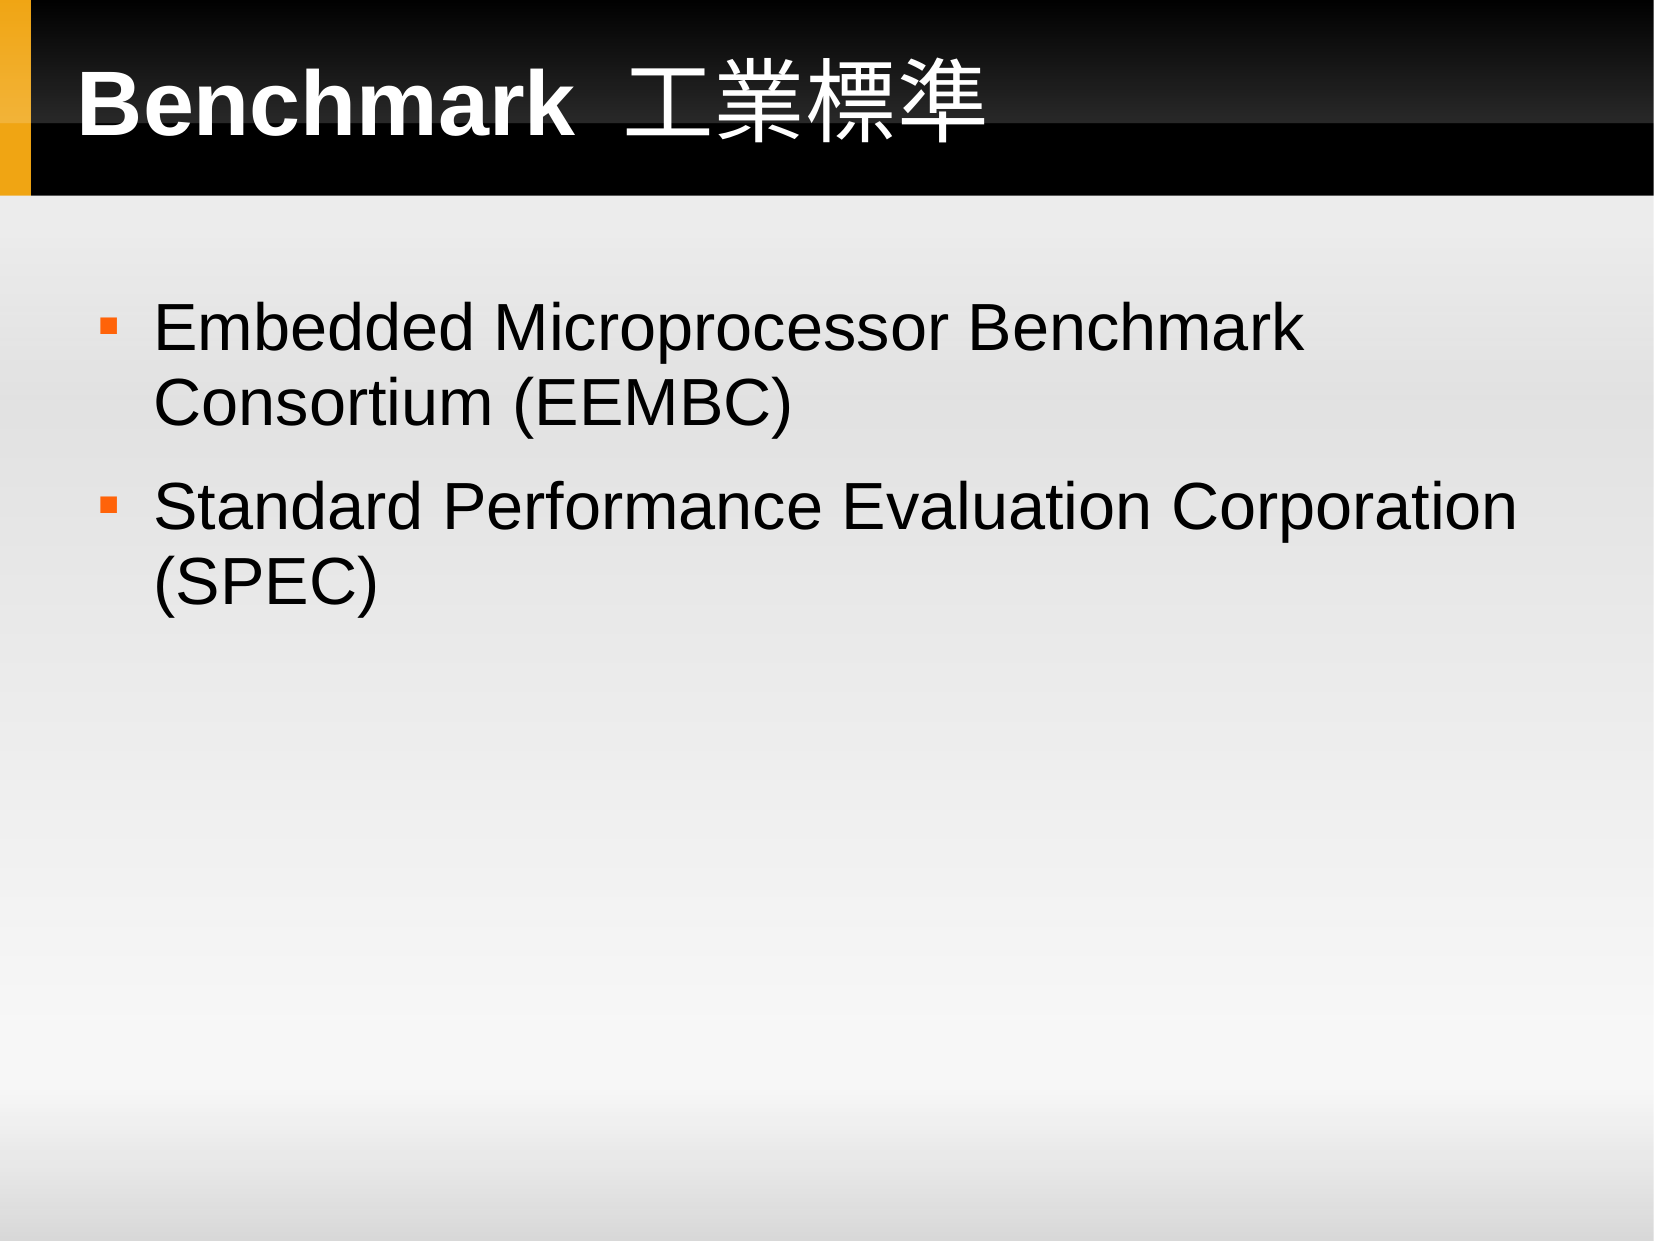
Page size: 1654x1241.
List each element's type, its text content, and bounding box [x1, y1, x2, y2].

list Embedded Microprocessor Benchmark Consortium (EEMBC) Standard Performance Evaluation Corporation (SPEC) [82, 290, 1571, 1109]
title Benchmark 工業標準 [76, 0, 1565, 208]
picture [0, 0, 1654, 1241]
